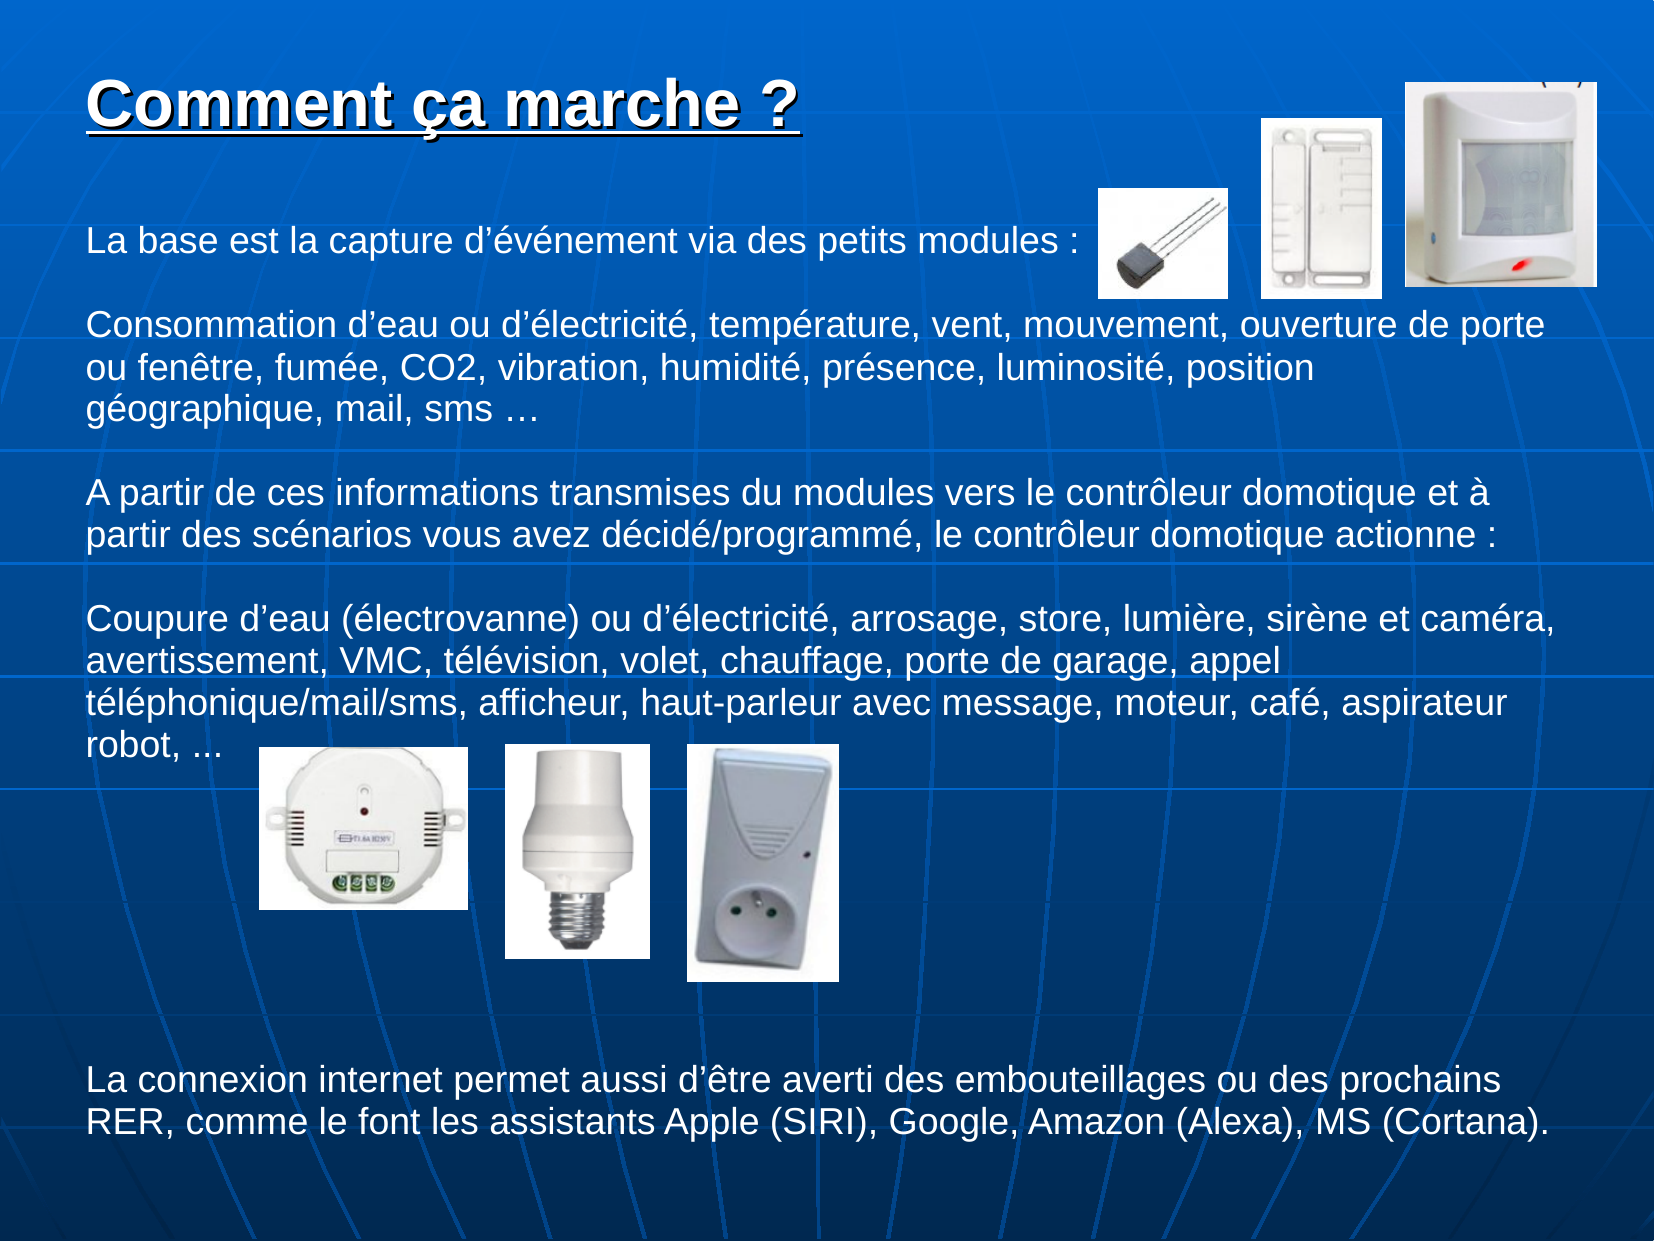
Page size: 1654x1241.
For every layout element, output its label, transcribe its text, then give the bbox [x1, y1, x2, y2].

picture [1261, 118, 1382, 299]
text_box La base est la capture d’événement via des petits modules : Consommation d’eau ou d’électricité, température, vent, mouvement, ouverture de porte ou fenêtre, fumée, CO2, vibration, humidité, présence, luminosité, position géographique, mail, sms … A partir de ces informations transmises du modules vers le contrôleur domotique et à partir des scénarios vous avez décidé/programmé, le contrôleur domotique actionne : Coupure d’eau (électrovanne) ou d’électricité, arrosage, store, lumière, sirène et caméra, avertissement, VMC, télévision, volet, chauffage, porte de garage, appel téléphonique/mail/sms, afficheur, haut-parleur avec message, moteur, café, aspirateur robot, ... [70, 212, 1571, 957]
text_box Comment ça marche ? [70, 59, 817, 149]
picture [505, 744, 650, 959]
picture [1405, 82, 1597, 287]
picture [259, 747, 468, 910]
picture [687, 744, 839, 982]
picture [1098, 188, 1228, 299]
text_box La connexion internet permet aussi d’être averti des embouteillages ou des prochains RER, comme le font les assistants Apple (SIRI), Google, Amazon (Alexa), MS (Cortana). [70, 1051, 1607, 1205]
